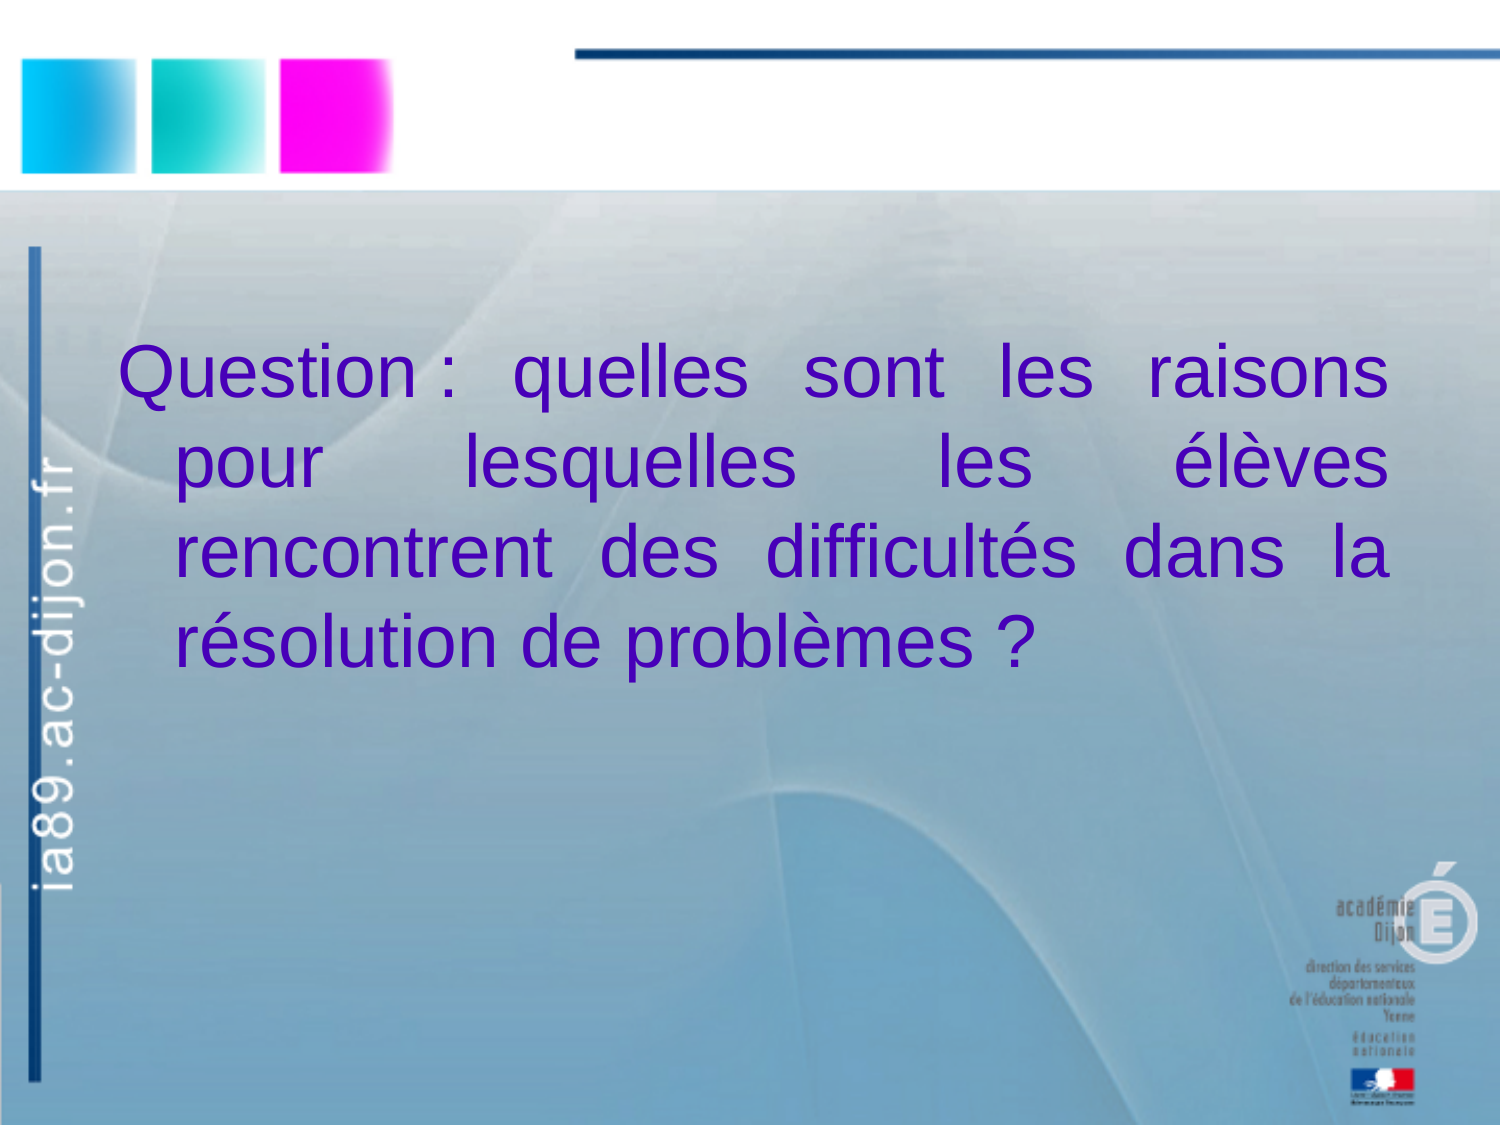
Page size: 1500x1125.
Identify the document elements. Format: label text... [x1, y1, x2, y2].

picture [0, 0, 1500, 1125]
list Question : quelles sont les raisons pour lesquelles les élèves rencontrent des difficultés dans la résolution de problèmes ? [103, 315, 1406, 1045]
